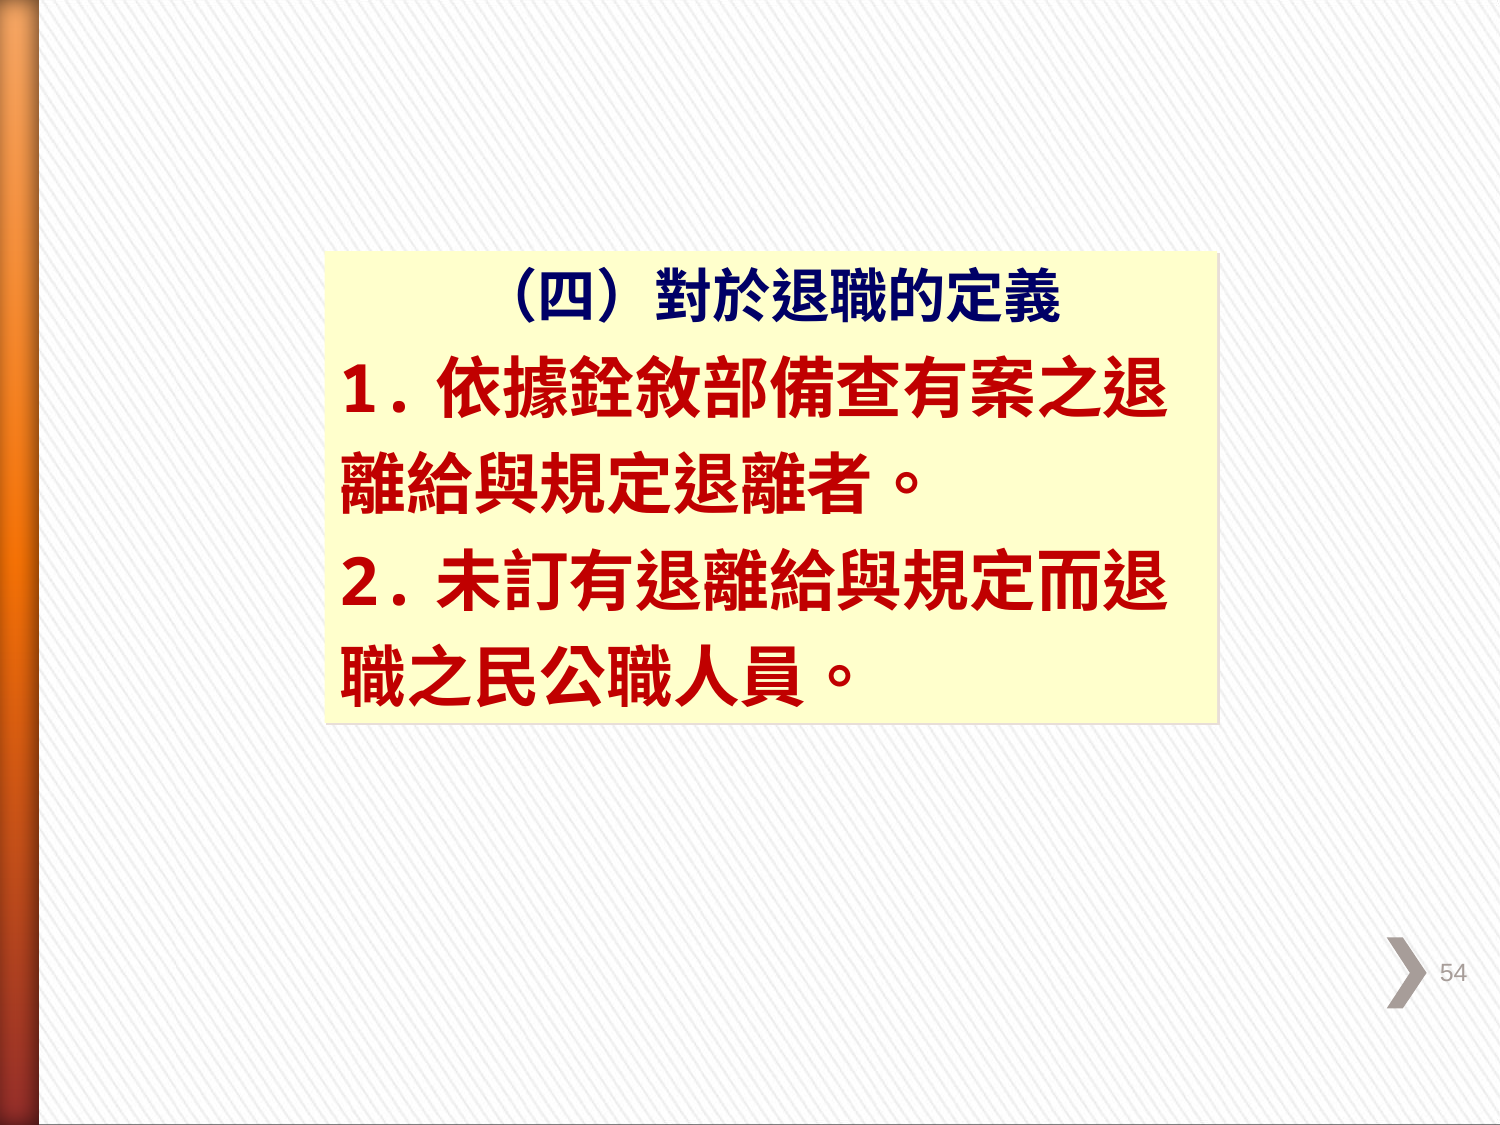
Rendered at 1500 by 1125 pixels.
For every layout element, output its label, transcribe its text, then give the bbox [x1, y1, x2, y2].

text_box <編號> [1425, 941, 1488, 1002]
text_box （四）對於退職的定義 1.依據銓敘部備查有案之退 離給與規定退離者。 2.未訂有退離給與規定而退 職之民公職人員。 [324, 251, 1218, 723]
picture [0, 0, 1500, 1125]
